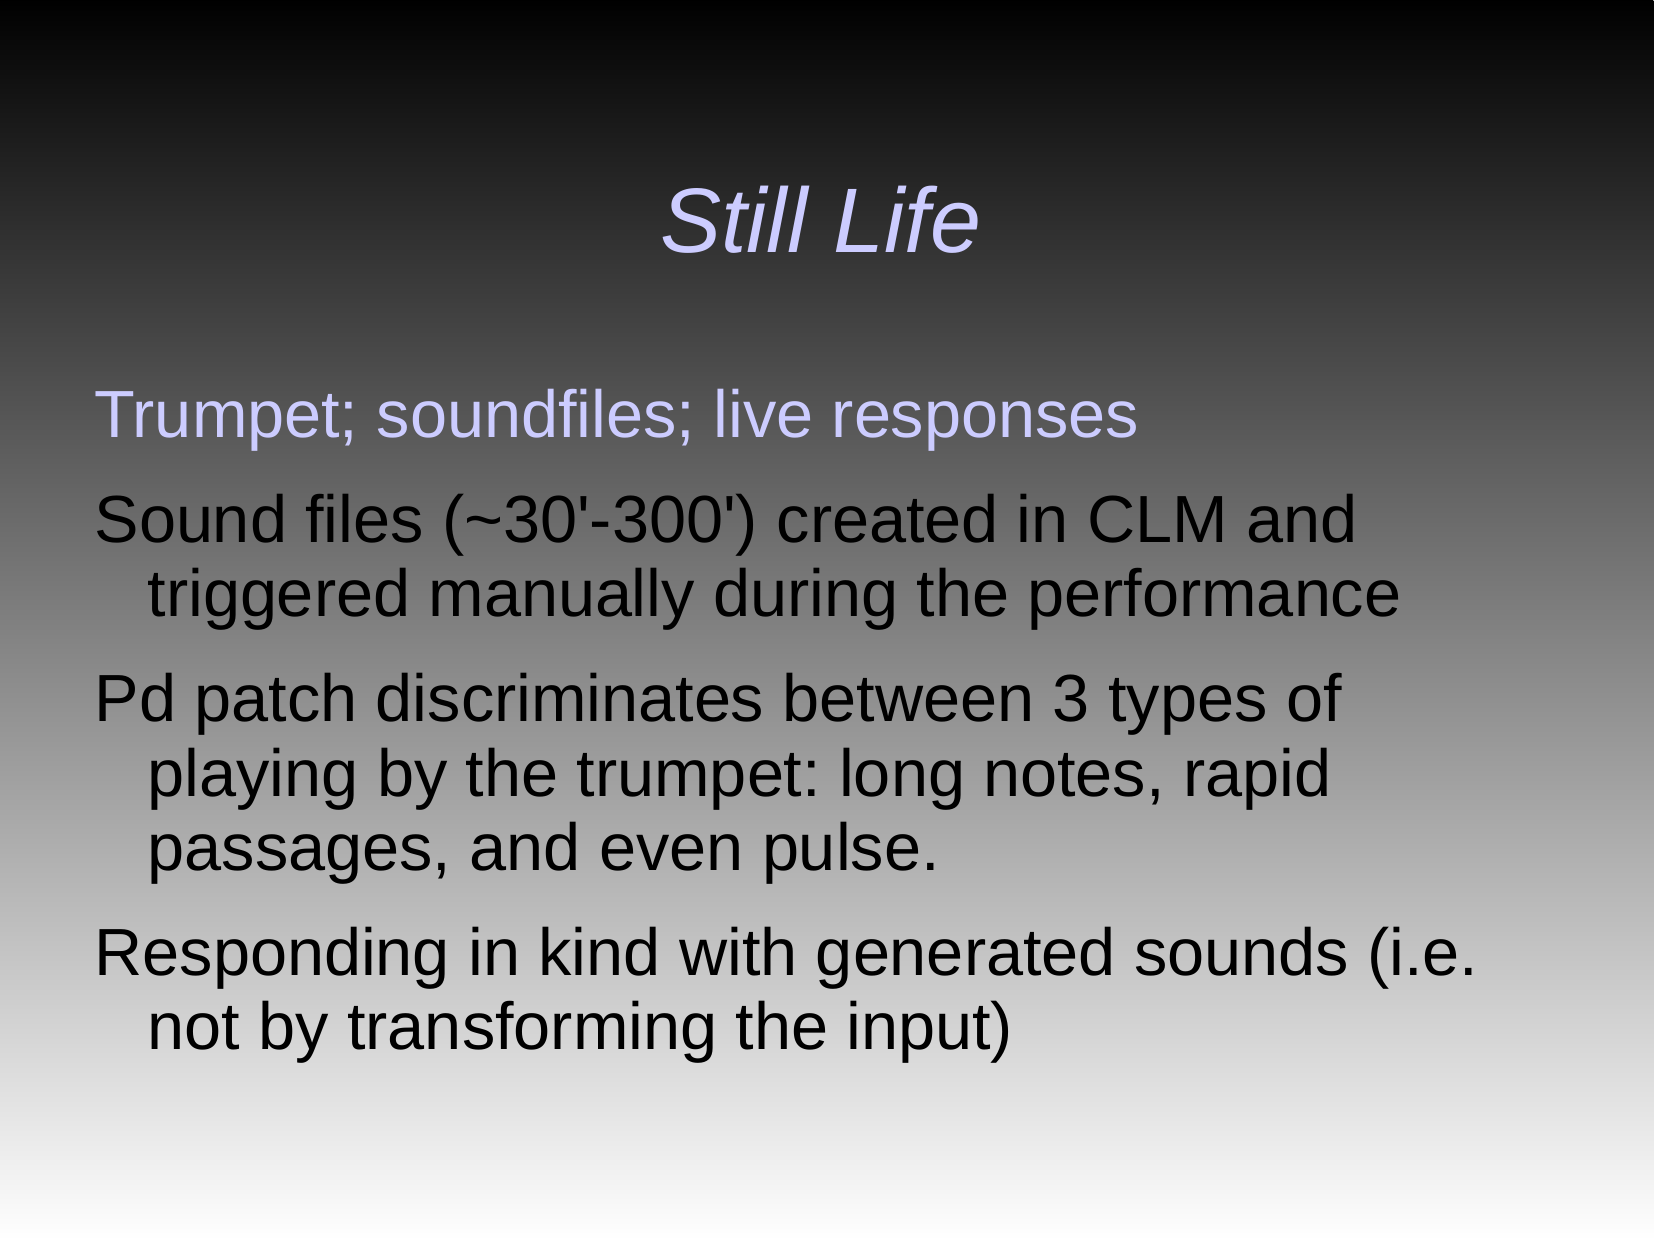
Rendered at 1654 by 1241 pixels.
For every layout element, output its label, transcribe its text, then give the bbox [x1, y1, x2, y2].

title Still Life [76, 117, 1565, 325]
list Trumpet; soundfiles; live responses Sound files (~30'-300') created in CLM and triggered manually during the performance Pd patch discriminates between 3 types of playing by the trumpet: long notes, rapid passages, and even pulse. Responding in kind with generated sounds (i.e. not by transforming the input) [76, 377, 1565, 1182]
